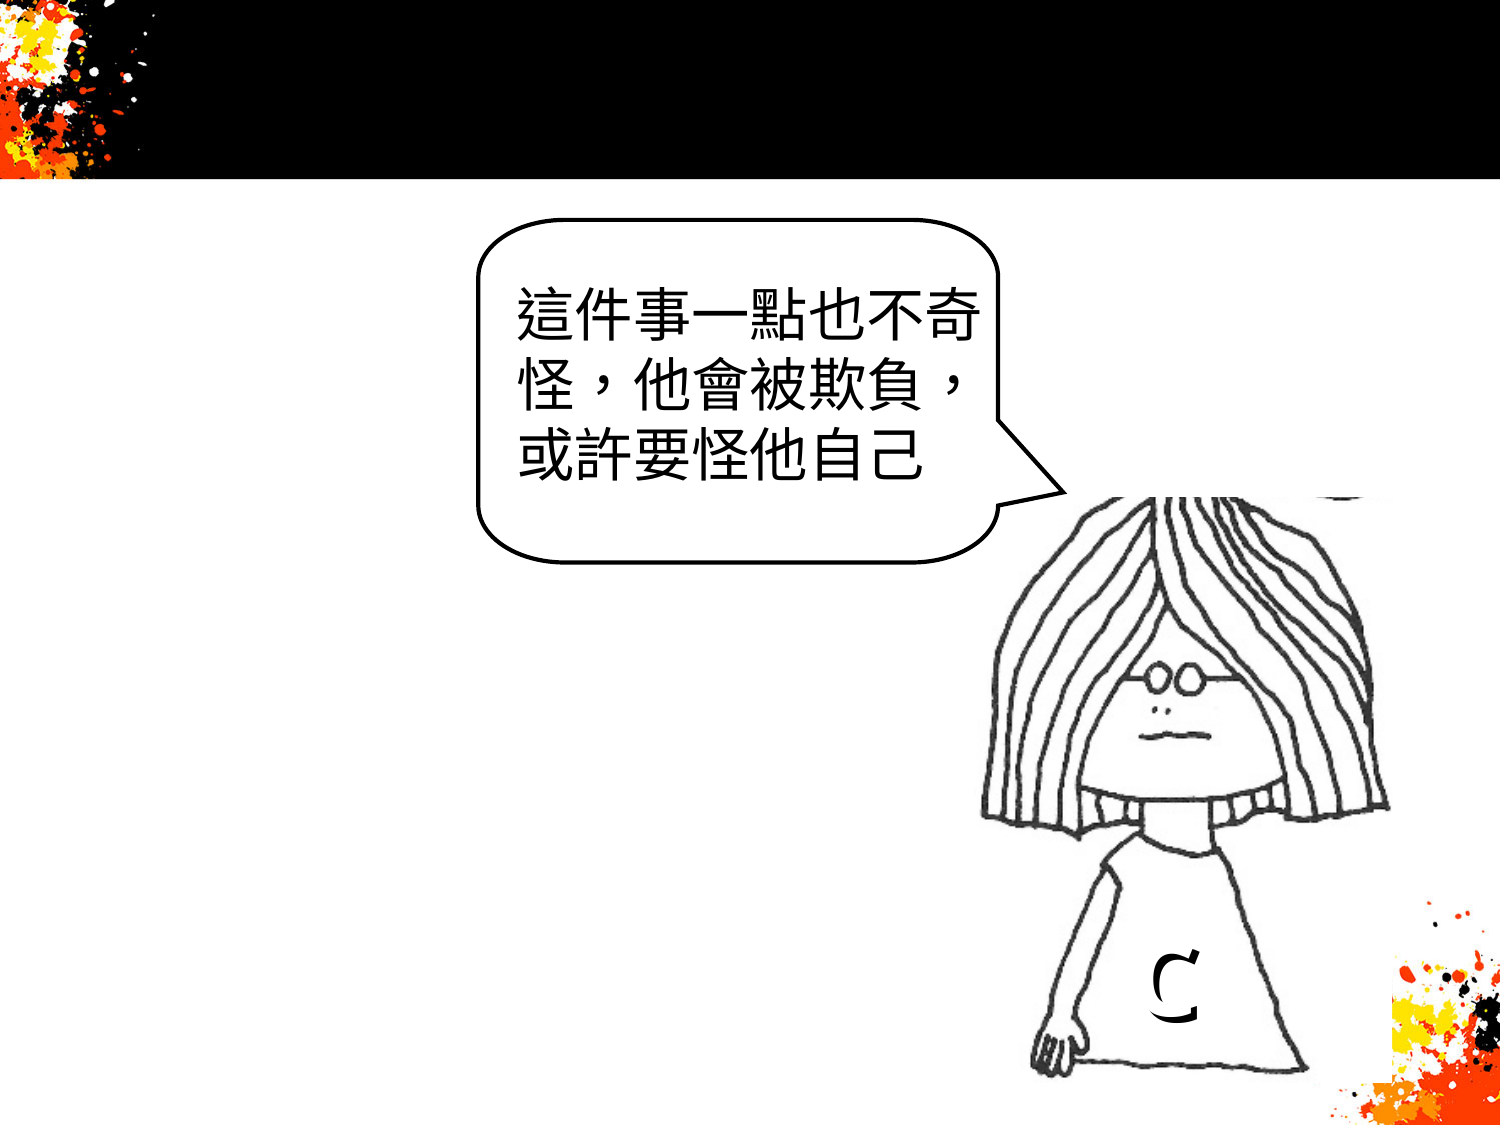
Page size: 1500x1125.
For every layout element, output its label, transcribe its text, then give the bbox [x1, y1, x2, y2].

text_box C [1116, 905, 1206, 1045]
picture [974, 497, 1393, 1083]
picture [974, 497, 1024, 541]
text_box 這件事一點也不奇怪，他會被欺負，或許要怪他自己 [501, 270, 1015, 498]
